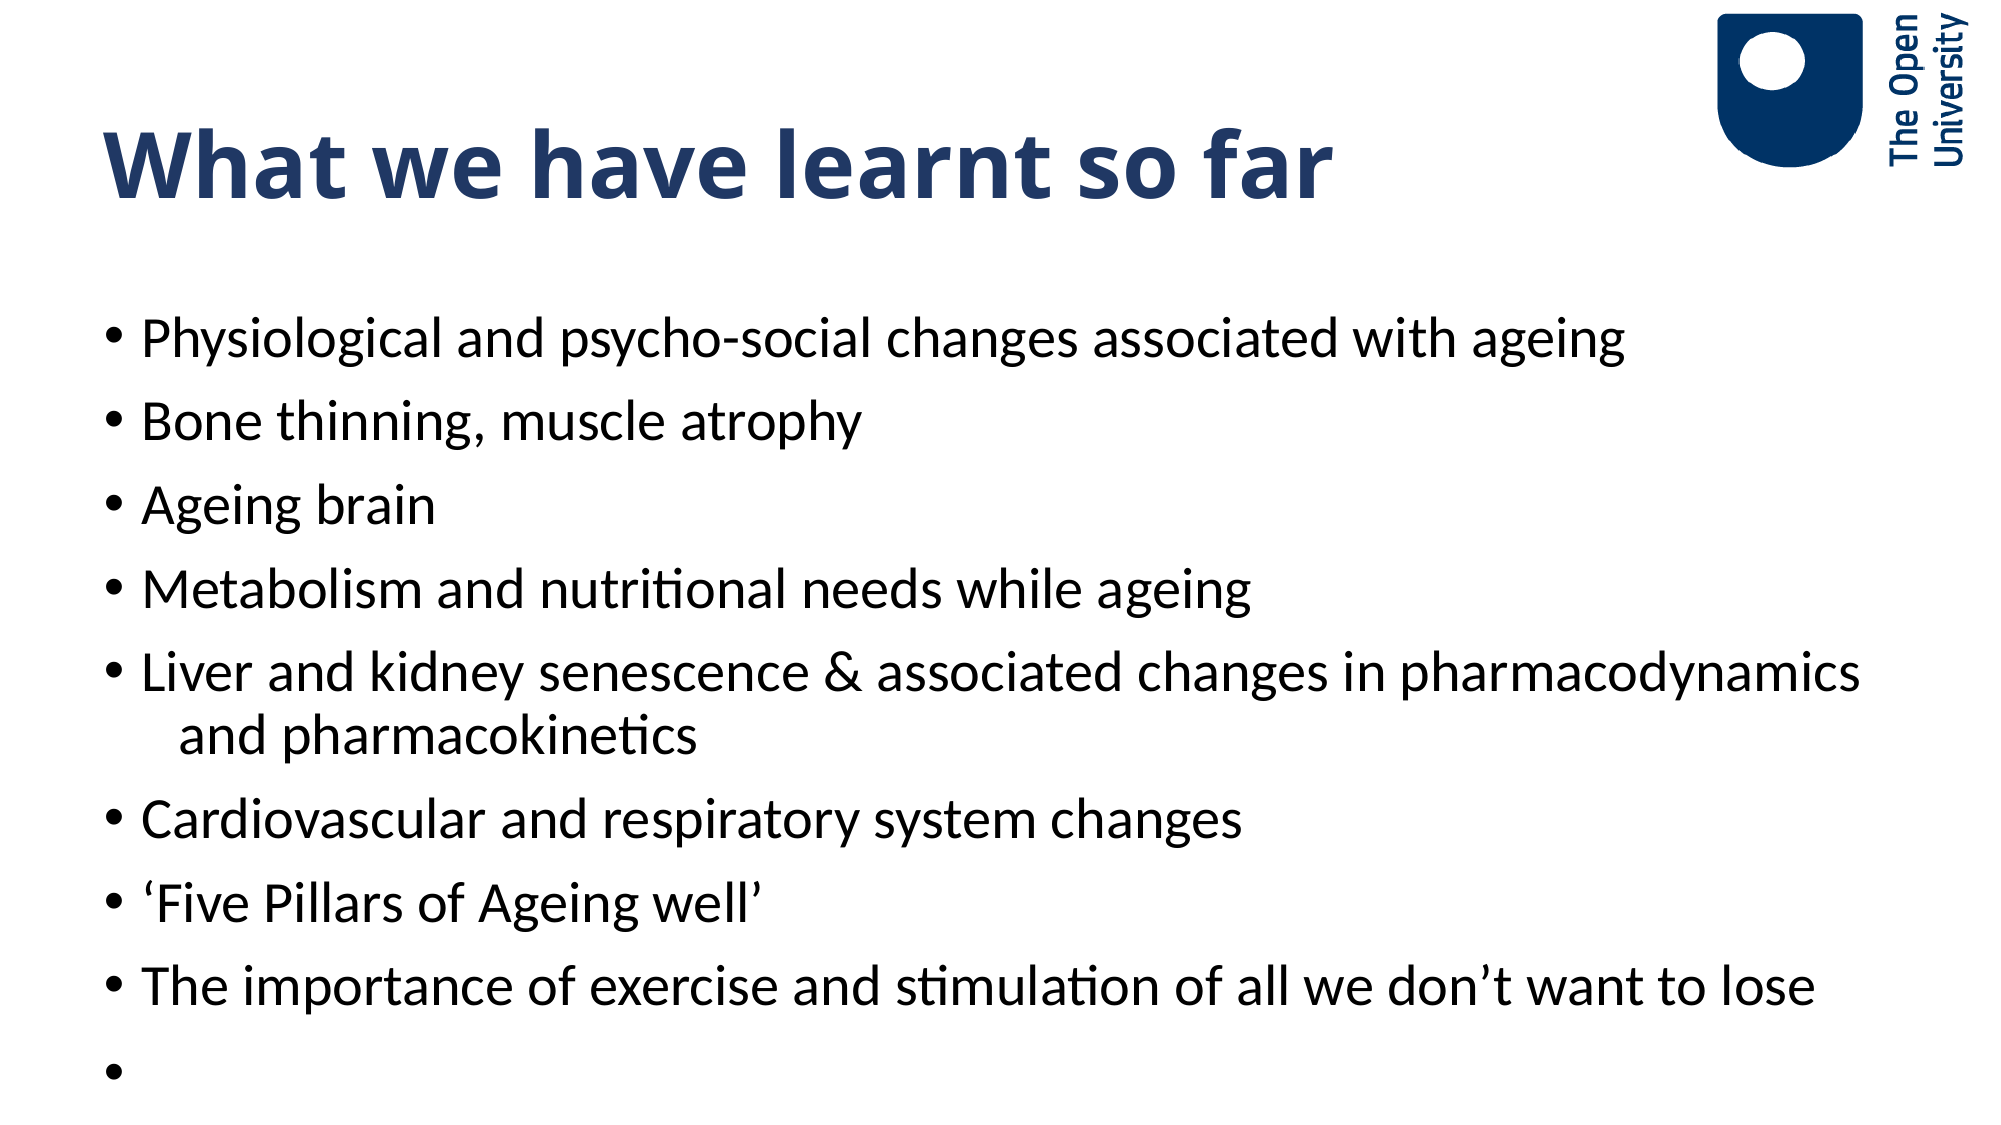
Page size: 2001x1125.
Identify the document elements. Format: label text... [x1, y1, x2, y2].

list Physiological and psycho-social changes associated with ageing Bone thinning, muscle atrophy Ageing brain Metabolism and nutritional needs while ageing Liver and kidney senescence & associated changes in pharmacodynamics and pharmacokinetics Cardiovascular and respiratory system changes ‘Five Pillars of Ageing well’ The importance of exercise and stimulation of all we don’t want to lose [89, 299, 1941, 1086]
title What we have learnt so far [89, 59, 1863, 278]
picture [1716, 10, 1971, 170]
